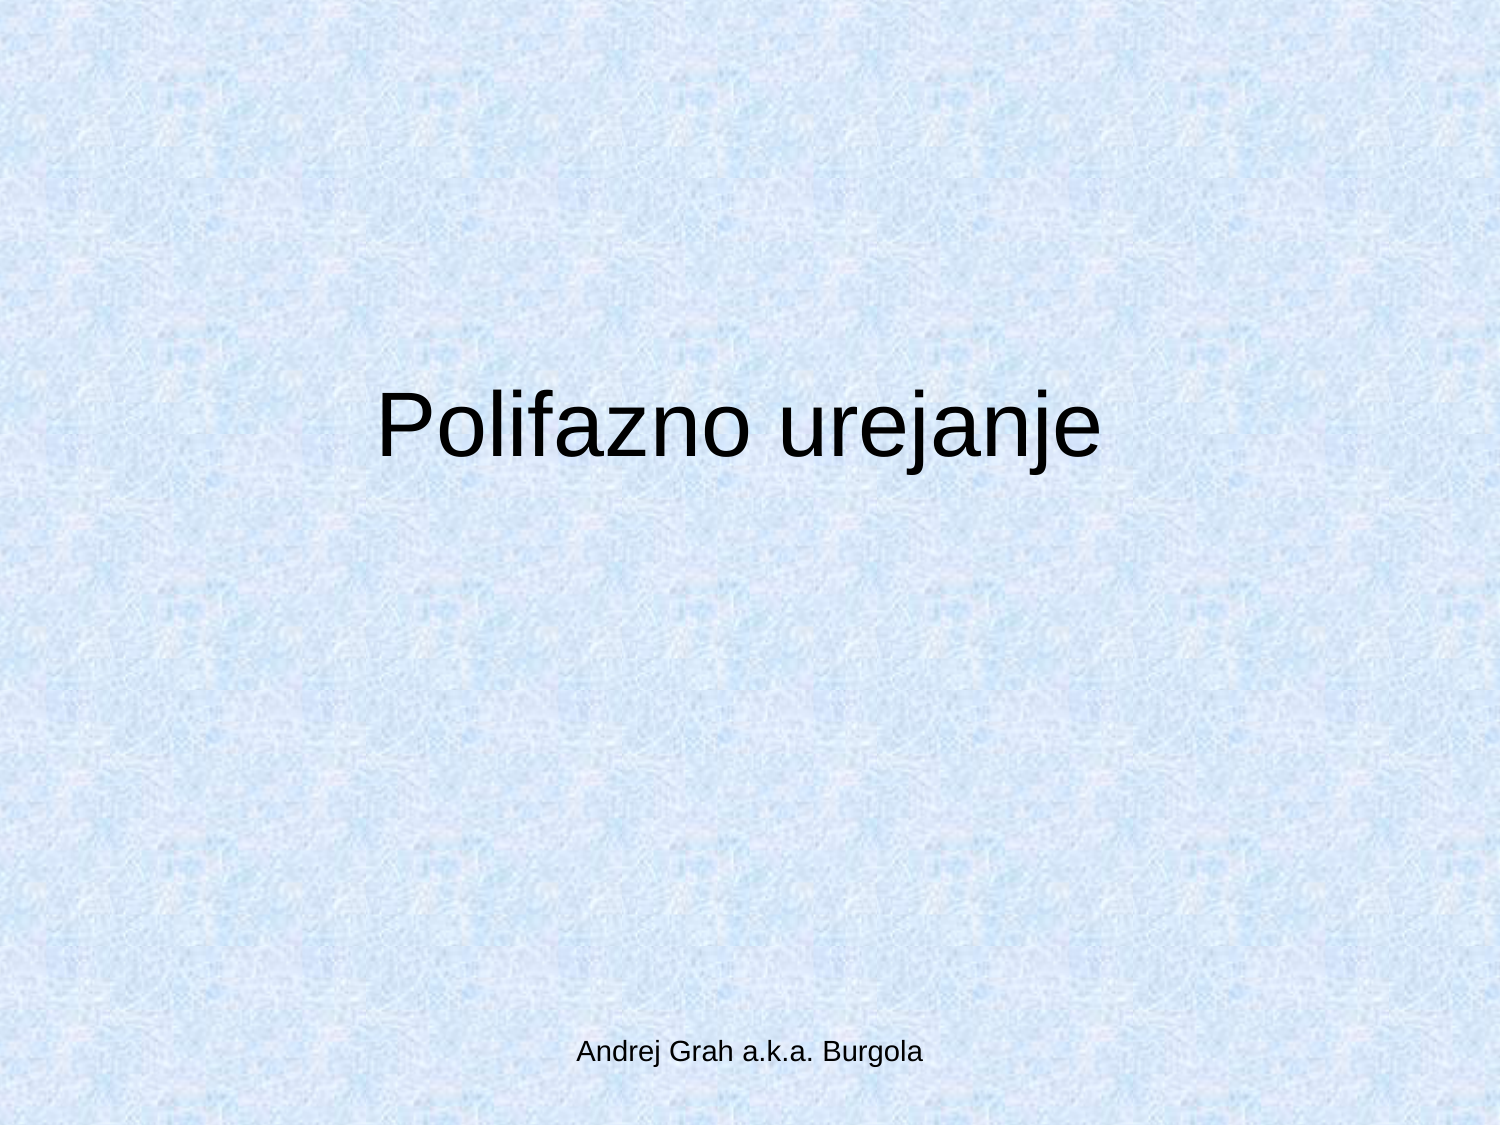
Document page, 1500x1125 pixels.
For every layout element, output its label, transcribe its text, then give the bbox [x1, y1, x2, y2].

title Polifazno urejanje [64, 326, 1415, 514]
text_box Andrej Grah a.k.a. Burgola [512, 1024, 988, 1103]
picture [0, 0, 1500, 1125]
